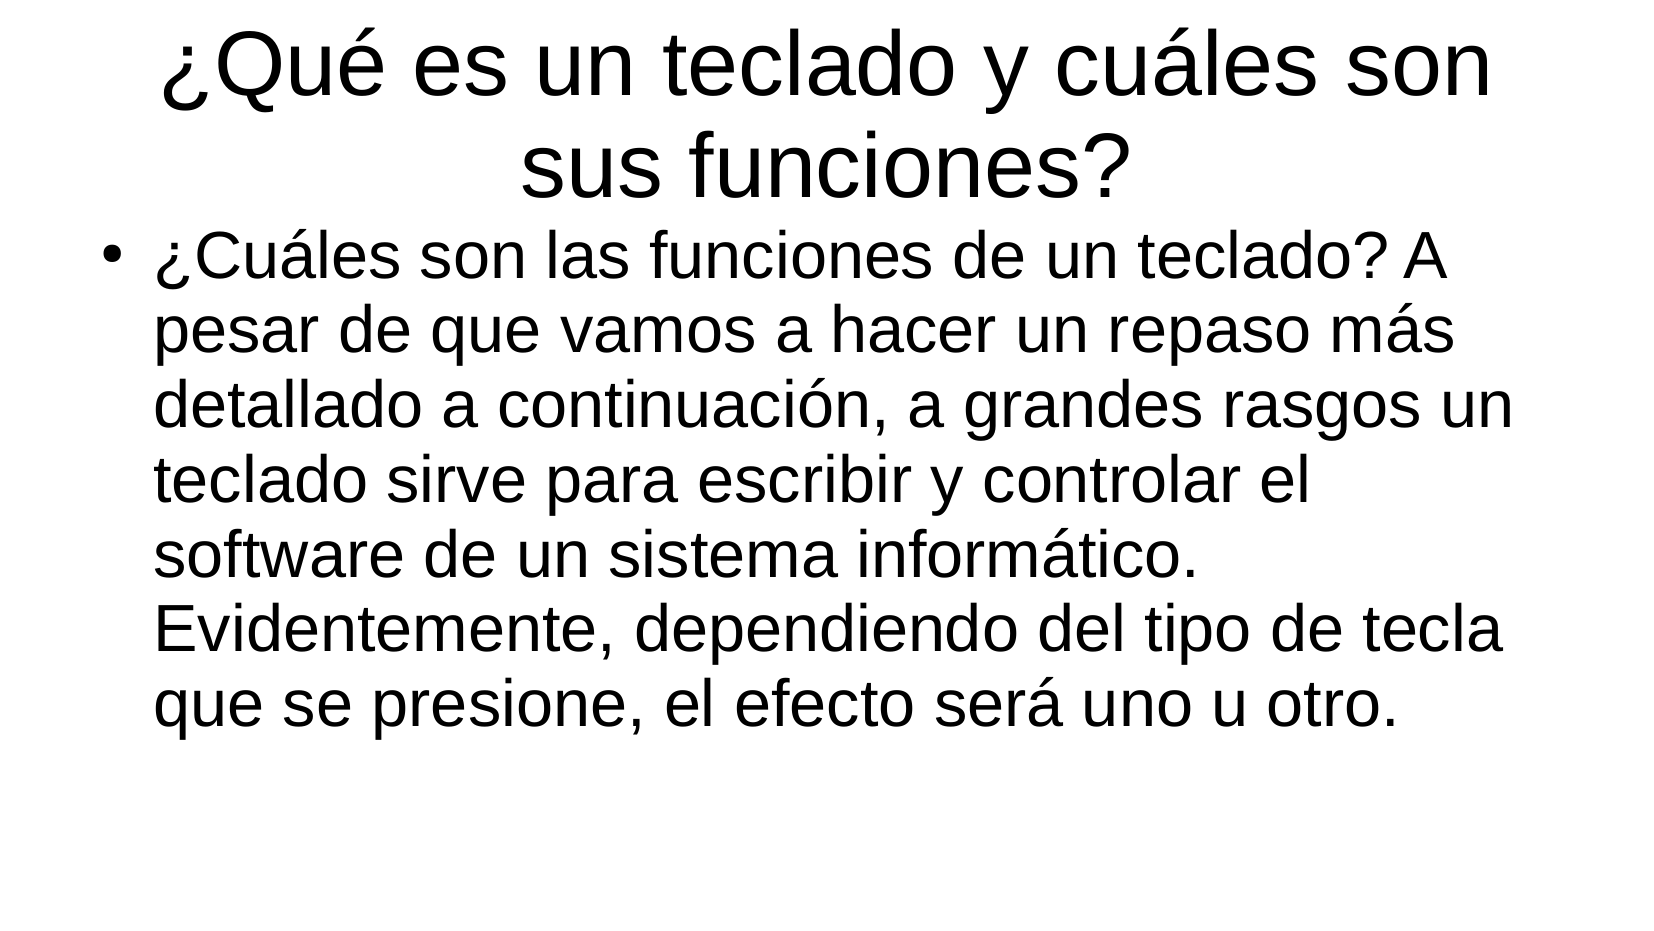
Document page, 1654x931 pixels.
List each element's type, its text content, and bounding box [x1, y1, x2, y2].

list ¿Cuáles son las funciones de un teclado? A pesar de que vamos a hacer un repaso más detallado a continuación, a grandes rasgos un teclado sirve para escribir y controlar el software de un sistema informático. Evidentemente, dependiendo del tipo de tecla que se presione, el efecto será uno u otro. [82, 217, 1571, 758]
title ¿Qué es un teclado y cuáles son sus funciones? [82, 12, 1571, 217]
